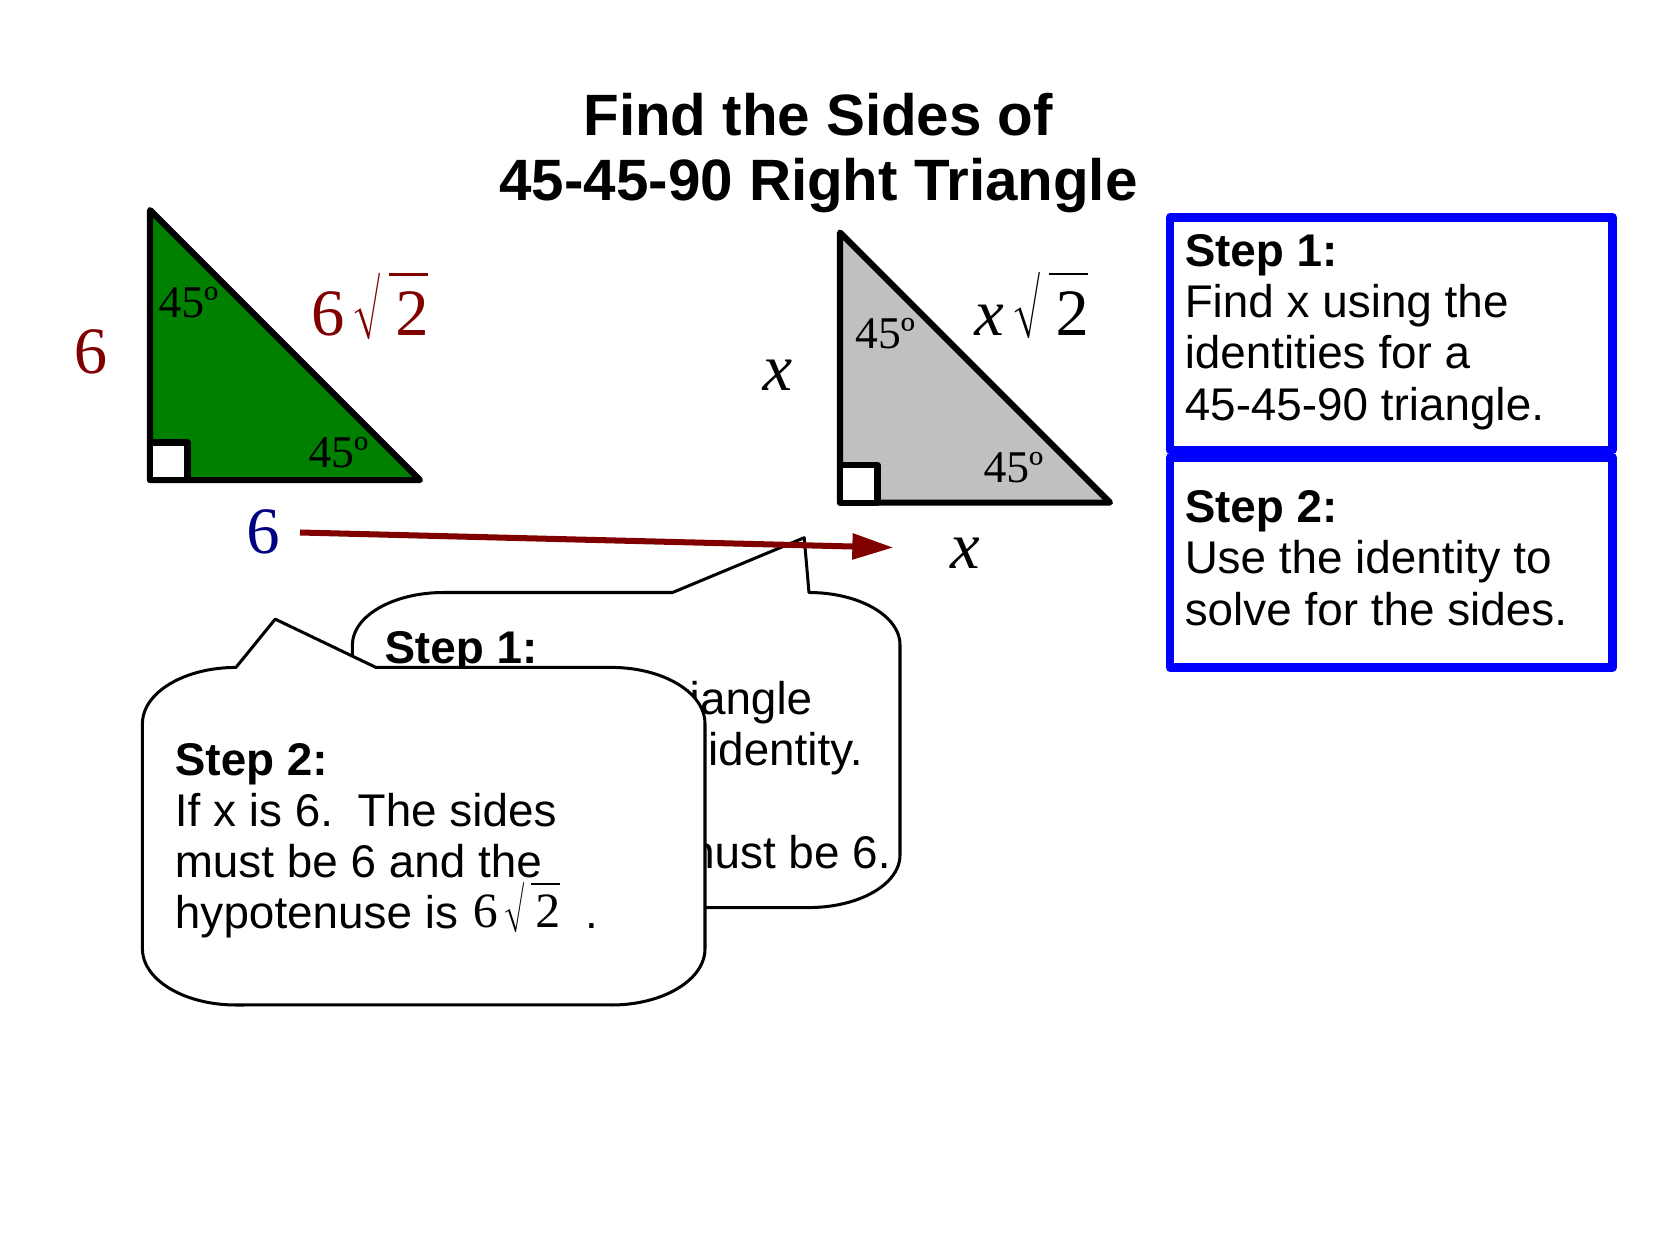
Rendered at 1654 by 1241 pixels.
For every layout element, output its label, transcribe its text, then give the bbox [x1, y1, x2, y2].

chart [300, 427, 376, 479]
text_box [150, 286, 421, 481]
text_box [150, 210, 217, 277]
text_box Step 1: Compare the triangle to the 45-45-90 identity. We find that x must be 6. [352, 548, 901, 908]
chart [466, 879, 567, 940]
chart [750, 331, 798, 406]
chart [304, 270, 436, 350]
chart [937, 510, 985, 584]
text_box Step 1: Find x using the identities for a 45-45-90 triangle. Step 2: Use the identity to solve for the sides. [1174, 462, 1608, 663]
chart [67, 315, 114, 389]
chart [975, 442, 1051, 494]
text_box Step 1: Find x using the identities for a 45-45-90 triangle. Step 2: Use the identity to solve for the sides. [1174, 222, 1608, 446]
chart [961, 270, 1096, 350]
chart [150, 277, 226, 329]
text_box Step 1: Find x using the identities for a 45-45-90 triangle. Step 2: Use the identity to solve for the sides. [1170, 217, 1628, 747]
chart [847, 308, 922, 360]
text_box Step 2: If x is 6. The sides must be 6 and the hypotenuse is . [142, 619, 706, 1006]
text_box [839, 232, 1111, 503]
text_box Find the Sides of 45-45-90 Right Triangle [395, 75, 1259, 223]
chart [240, 495, 286, 569]
